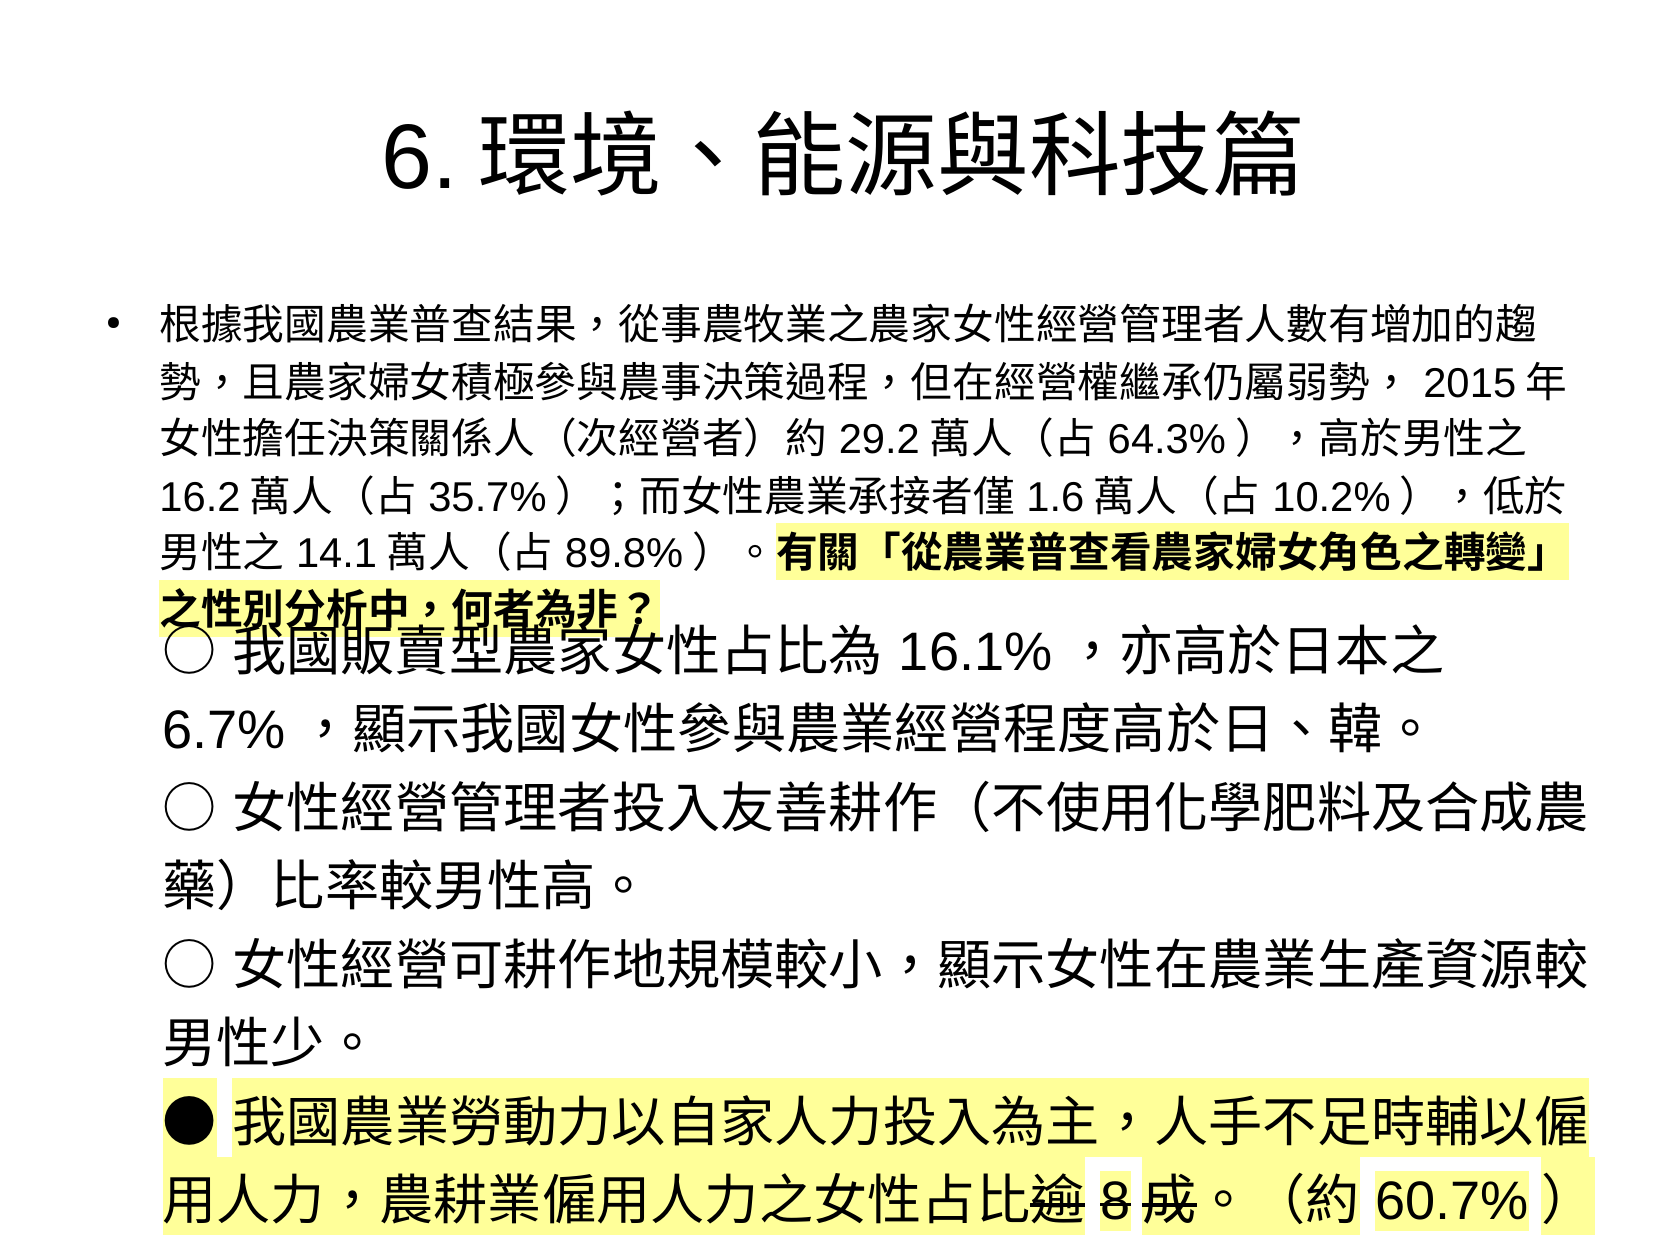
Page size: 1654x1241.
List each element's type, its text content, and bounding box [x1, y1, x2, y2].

list 根據我國農業普查結果，從事農牧業之農家女性經營管理者人數有增加的趨勢，且農家婦女積極參與農事決策過程，但在經營權繼承仍屬弱勢，2015年女性擔任決策關係人（次經營者）約29.2萬人（占64.3%），高於男性之16.2萬人（占35.7%）；而女性農業承接者僅1.6萬人（占10.2%），低於男性之14.1萬人（占89.8%）。有關「從農業普查看農家婦女角色之轉變」之性別分析中，何者為非？ [88, 295, 1577, 621]
title 6.環境、能源與科技篇 [82, 49, 1571, 257]
text_box ○我國販賣型農家女性占比為16.1%，亦高於日本之6.7%，顯示我國女性參與農業經營程度高於日、韓。 ○女性經營管理者投入友善耕作（不使用化學肥料及合成農藥）比率較男性高。 ○女性經營可耕作地規模較小，顯示女性在農業生產資源較男性少。 ●我國農業勞動力以自家人力投入為主，人手不足時輔以僱用人力，農耕業僱用人力之女性占比逾8成。（約60.7%） [147, 599, 1625, 1205]
